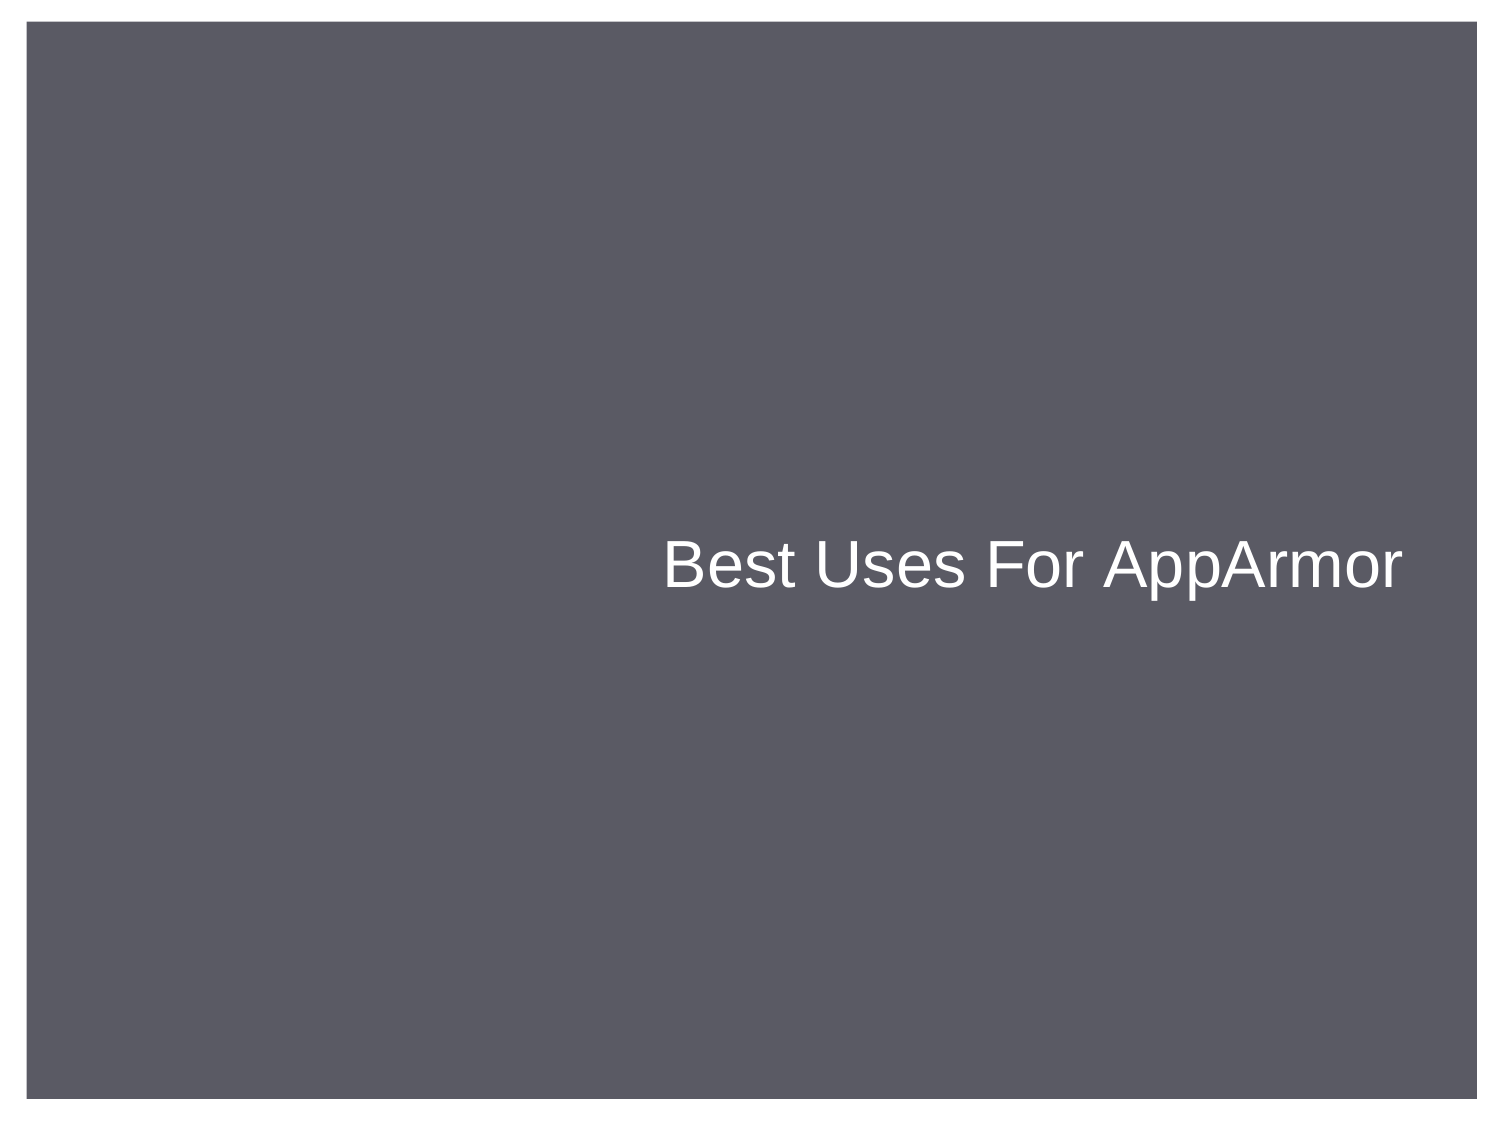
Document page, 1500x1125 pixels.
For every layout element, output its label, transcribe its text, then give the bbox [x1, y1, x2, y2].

title Best Uses For AppArmor [54, 468, 1405, 656]
